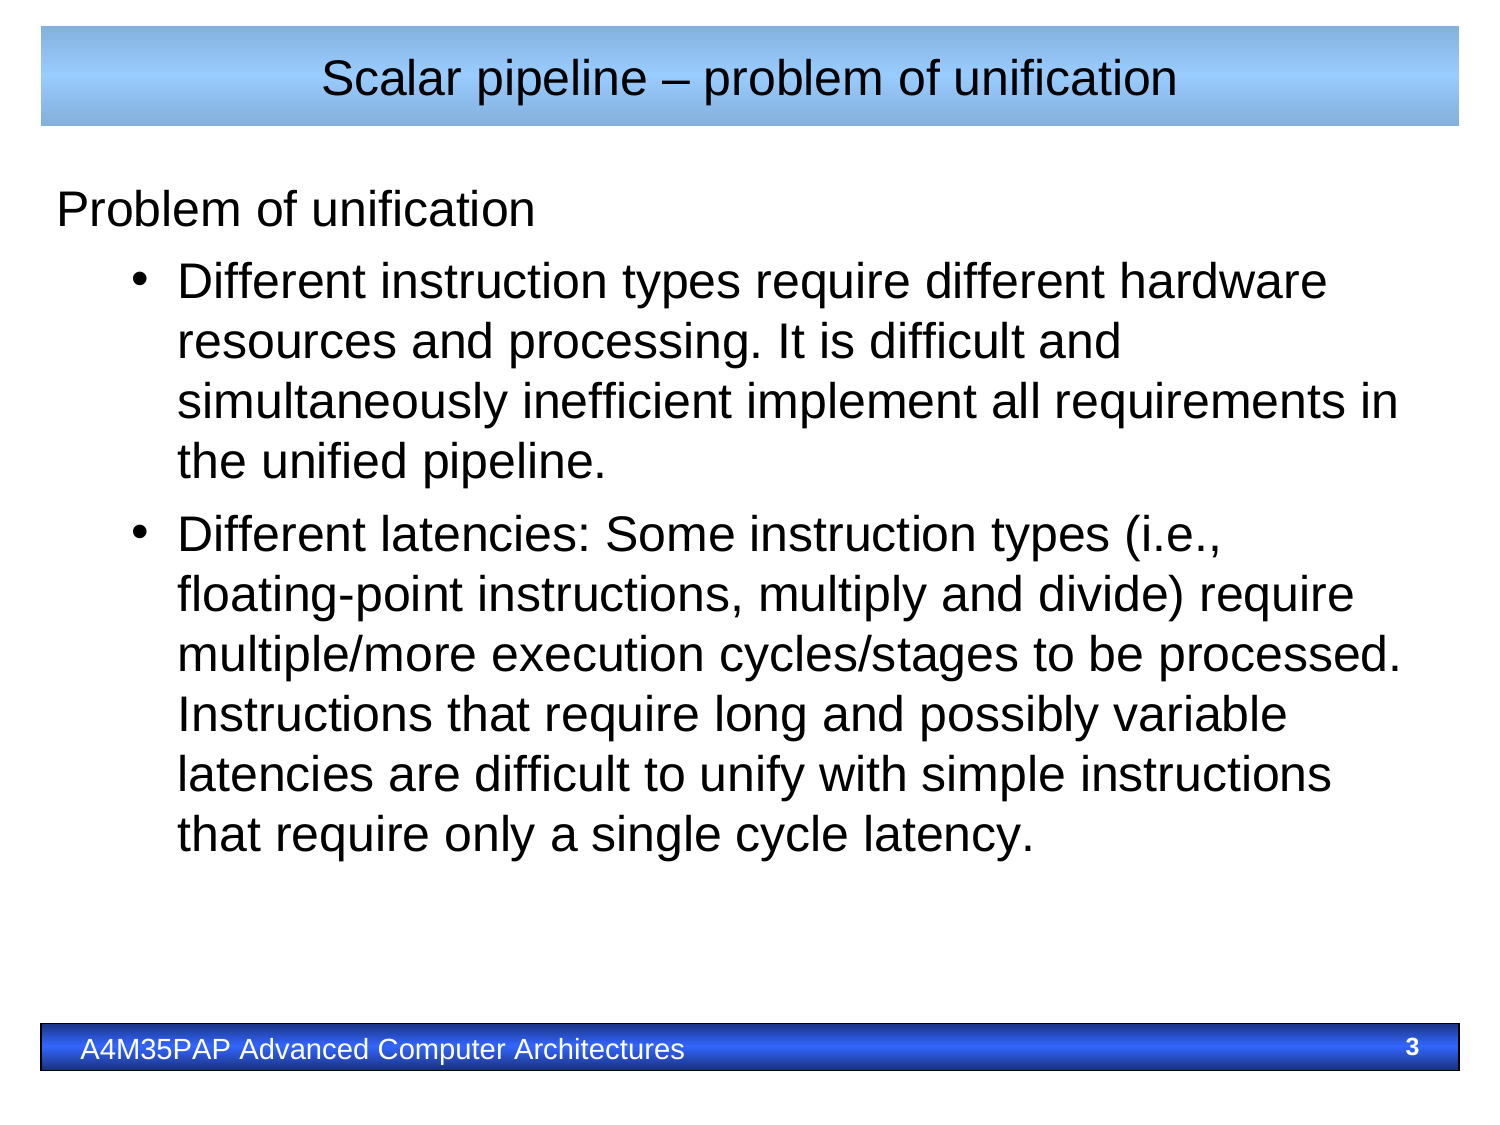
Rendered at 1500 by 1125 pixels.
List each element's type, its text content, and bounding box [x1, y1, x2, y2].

list Problem of unification Different instruction types require different hardware resources and processing. It is difficult and simultaneously inefficient implement all requirements in the unified pipeline. Different latencies: Some instruction types (i.e., floating-point instructions, multiply and divide) require multiple/more execution cycles/stages to be processed. Instructions that require long and possibly variable latencies are difficult to unify with simple instructions that require only a single cycle latency. [41, 168, 1424, 1004]
title Scalar pipeline – problem of unification [41, 26, 1459, 126]
